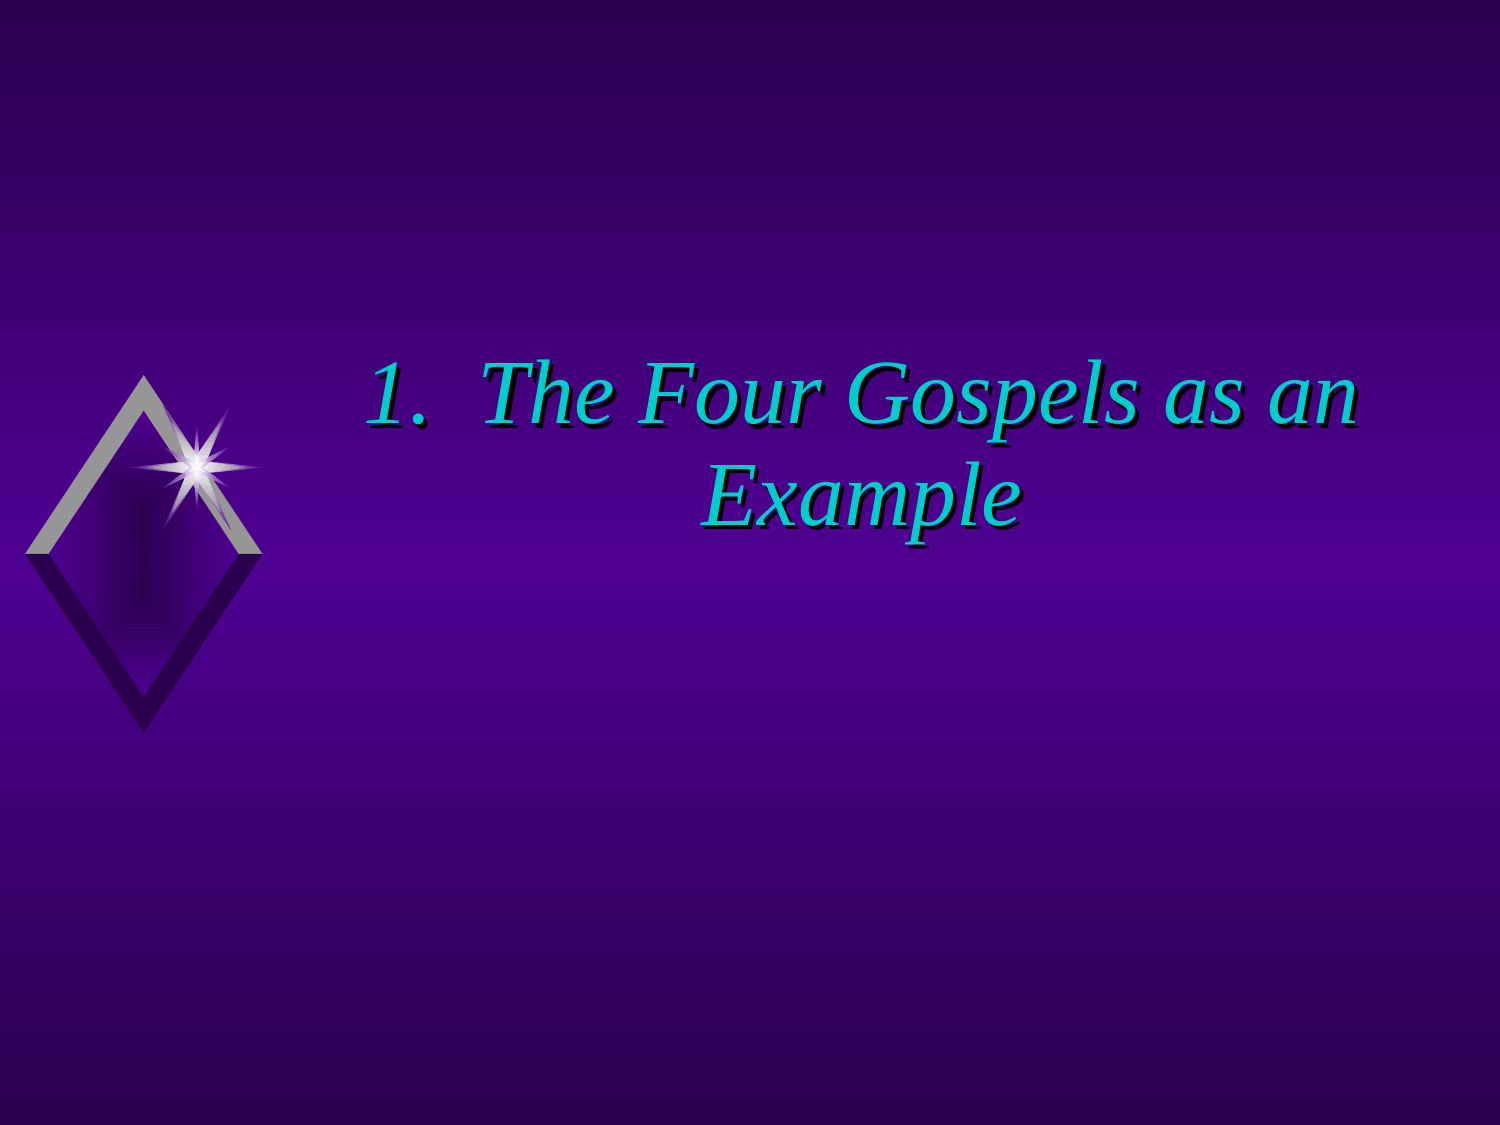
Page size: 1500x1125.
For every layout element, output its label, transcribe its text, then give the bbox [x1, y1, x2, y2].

title 1. The Four Gospels as an Example [224, 334, 1500, 554]
